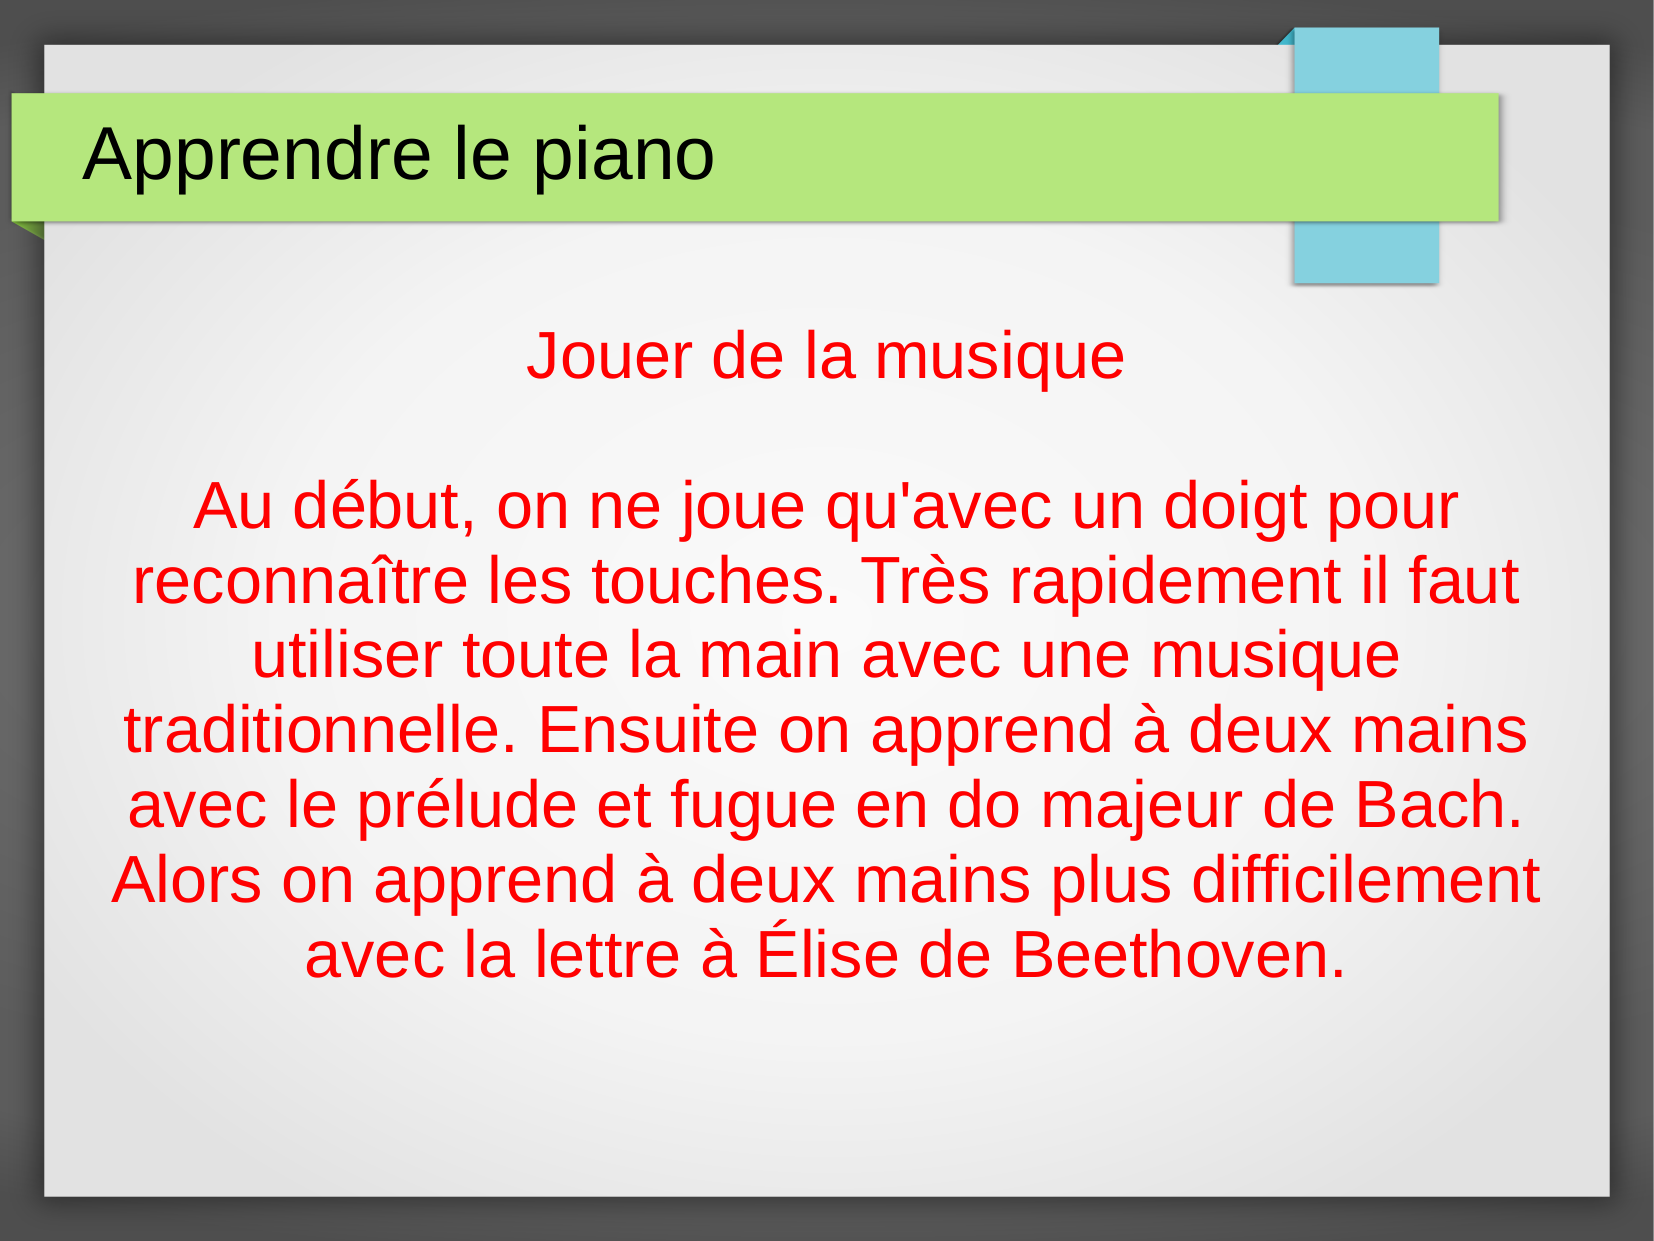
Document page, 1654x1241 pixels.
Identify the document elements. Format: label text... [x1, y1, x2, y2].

title Apprendre le piano [82, 94, 1264, 213]
subtitle Jouer de la musique Au début, on ne joue qu'avec un doigt pour reconnaître les touches. Très rapidement il faut utiliser toute la main avec une musique traditionnelle. Ensuite on apprend à deux mains avec le prélude et fugue en do majeur de Bach. Alors on apprend à deux mains plus difficilement avec la lettre à Élise de Beethoven. [82, 295, 1571, 1015]
picture [0, 0, 1654, 1241]
